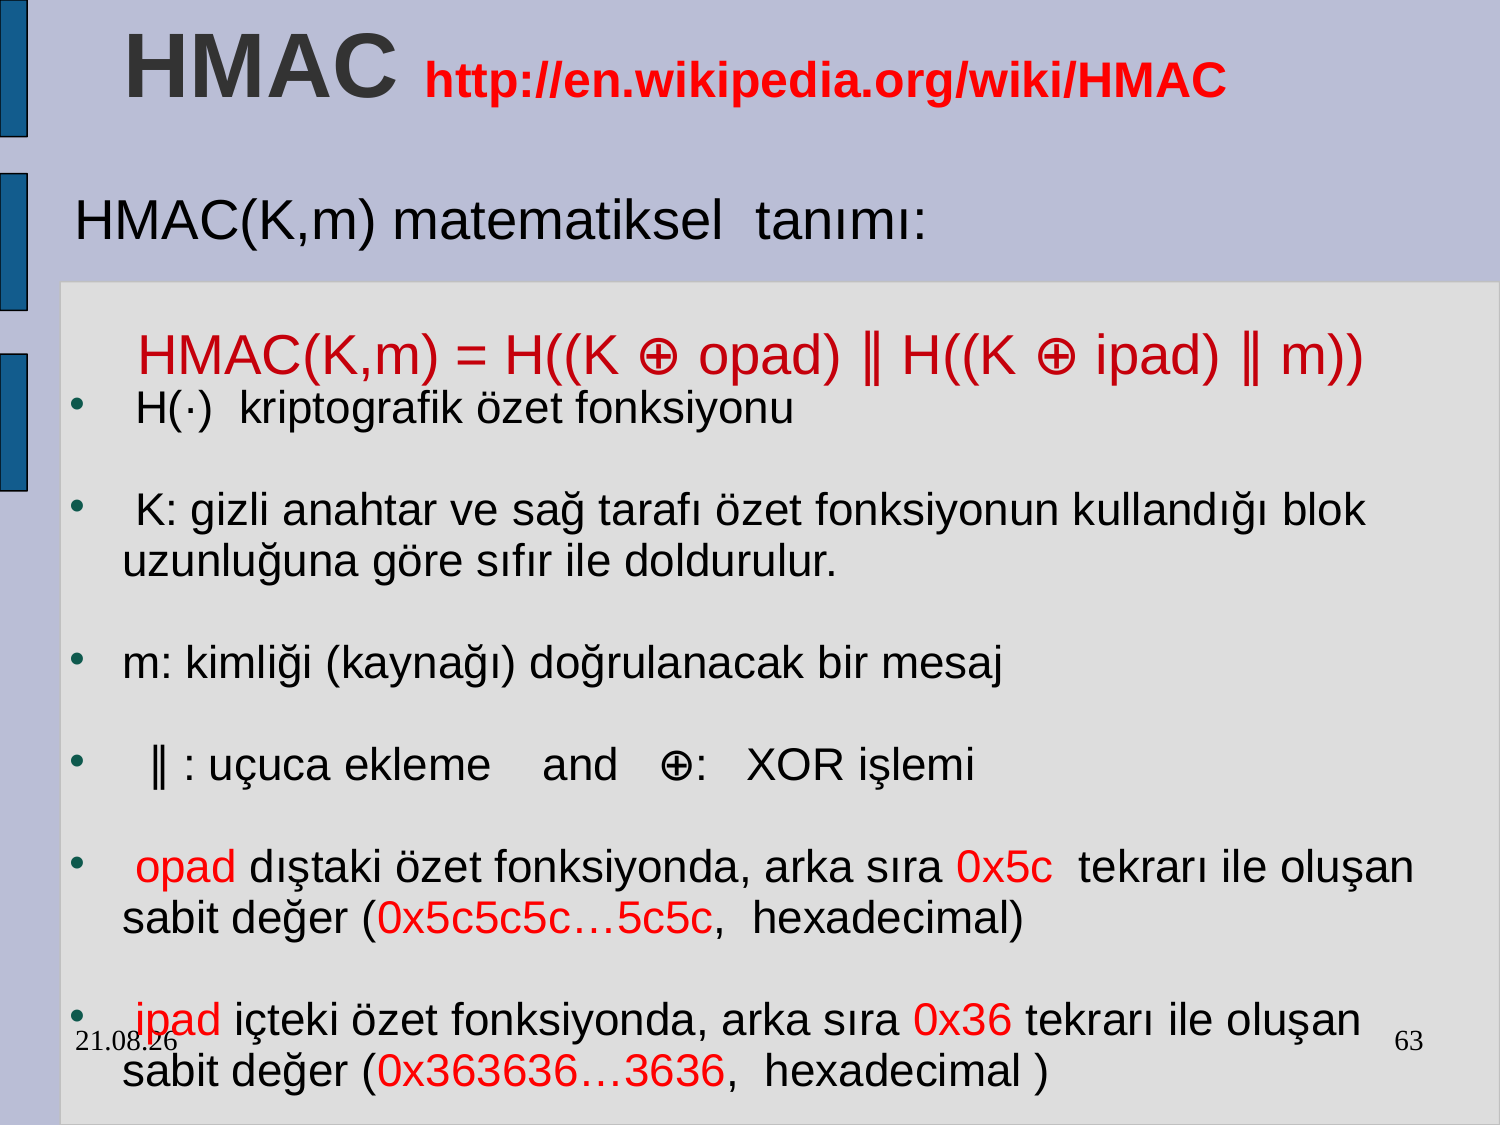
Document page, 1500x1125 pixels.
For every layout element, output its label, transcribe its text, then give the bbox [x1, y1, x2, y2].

text_box HMAC(K,m) matematiksel tanımı: HMAC(K,m) = H((K ⊕ opad) ∥ H((K ⊕ ipad) ∥ m)) [59, 108, 1372, 389]
title HMAC http://en.wikipedia.org/wiki/HMAC [109, 0, 1388, 126]
list H(·) kriptografik özet fonksiyonu K: gizli anahtar ve sağ tarafı özet fonksiyonun kullandığı blok uzunluğuna göre sıfır ile doldurulur. m: kimliği (kaynağı) doğrulanacak bir mesaj ∥ : uçuca ekleme and ⊕: XOR işlemi opad dıştaki özet fonksiyonda, arka sıra 0x5c tekrarı ile oluşan sabit değer (0x5c5c5c…5c5c, hexadecimal) ipad içteki özet fonksiyonda, arka sıra 0x36 tekrarı ile oluşan sabit değer (0x363636…3636, hexadecimal ) [37, 371, 1463, 1125]
